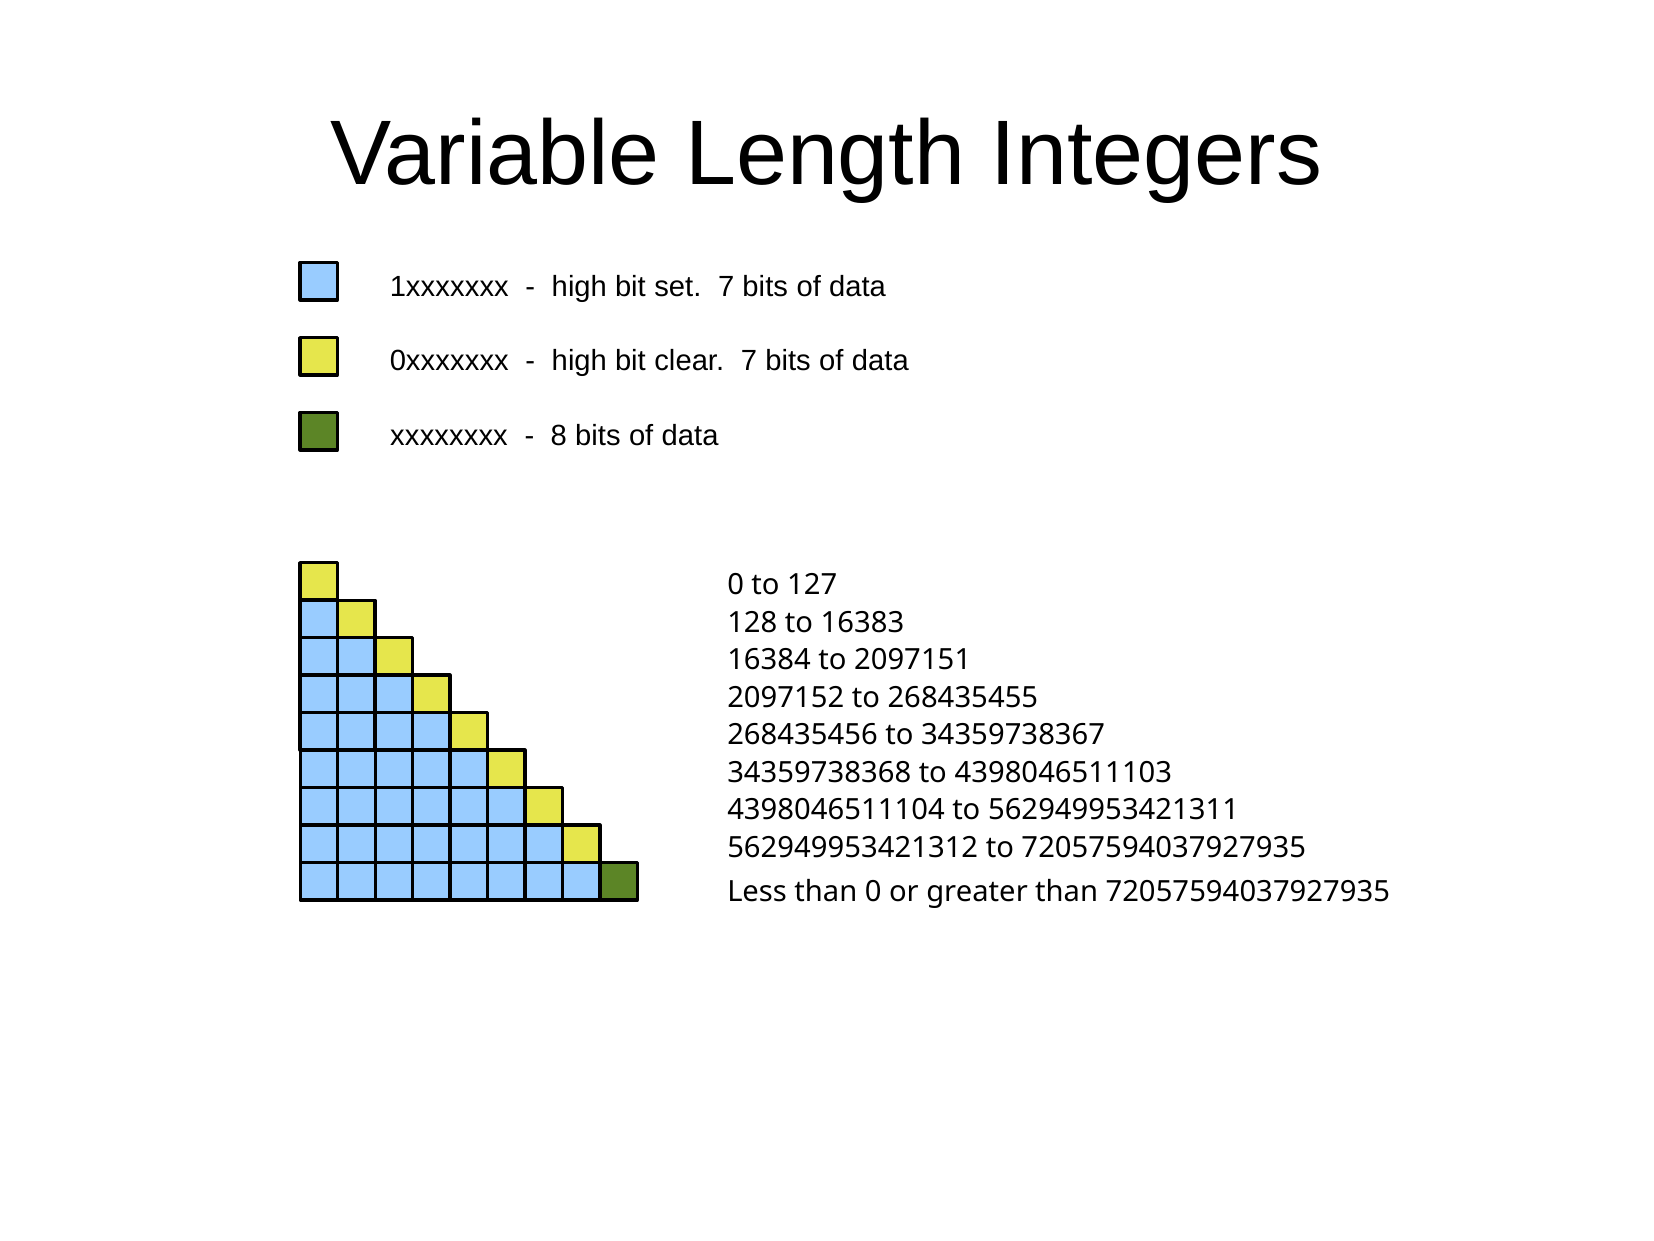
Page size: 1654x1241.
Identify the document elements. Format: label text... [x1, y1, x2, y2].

text_box 0xxxxxxx - high bit clear. 7 bits of data [375, 336, 925, 384]
text_box [300, 412, 338, 451]
text_box [300, 337, 338, 376]
text_box [300, 562, 638, 901]
text_box 0 to 127 [712, 556, 865, 606]
text_box xxxxxxxx - 8 bits of data [375, 411, 734, 459]
text_box 4398046511104 to 562949953421311 [712, 781, 1309, 831]
text_box 562949953421312 to 72057594037927935 [712, 818, 1383, 862]
text_box 128 to 16383 [712, 593, 939, 631]
title Variable Length Integers [82, 49, 1571, 257]
text_box 1xxxxxxx - high bit set. 7 bits of data [375, 262, 902, 311]
text_box 268435456 to 34359738367 [712, 706, 1161, 756]
text_box 2097152 to 268435455 [712, 668, 1087, 706]
text_box 16384 to 2097151 [712, 631, 1013, 681]
text_box Less than 0 or greater than 72057594037927935 [712, 862, 1465, 912]
text_box [300, 262, 338, 301]
text_box 34359738368 to 4398046511103 [712, 743, 1235, 781]
